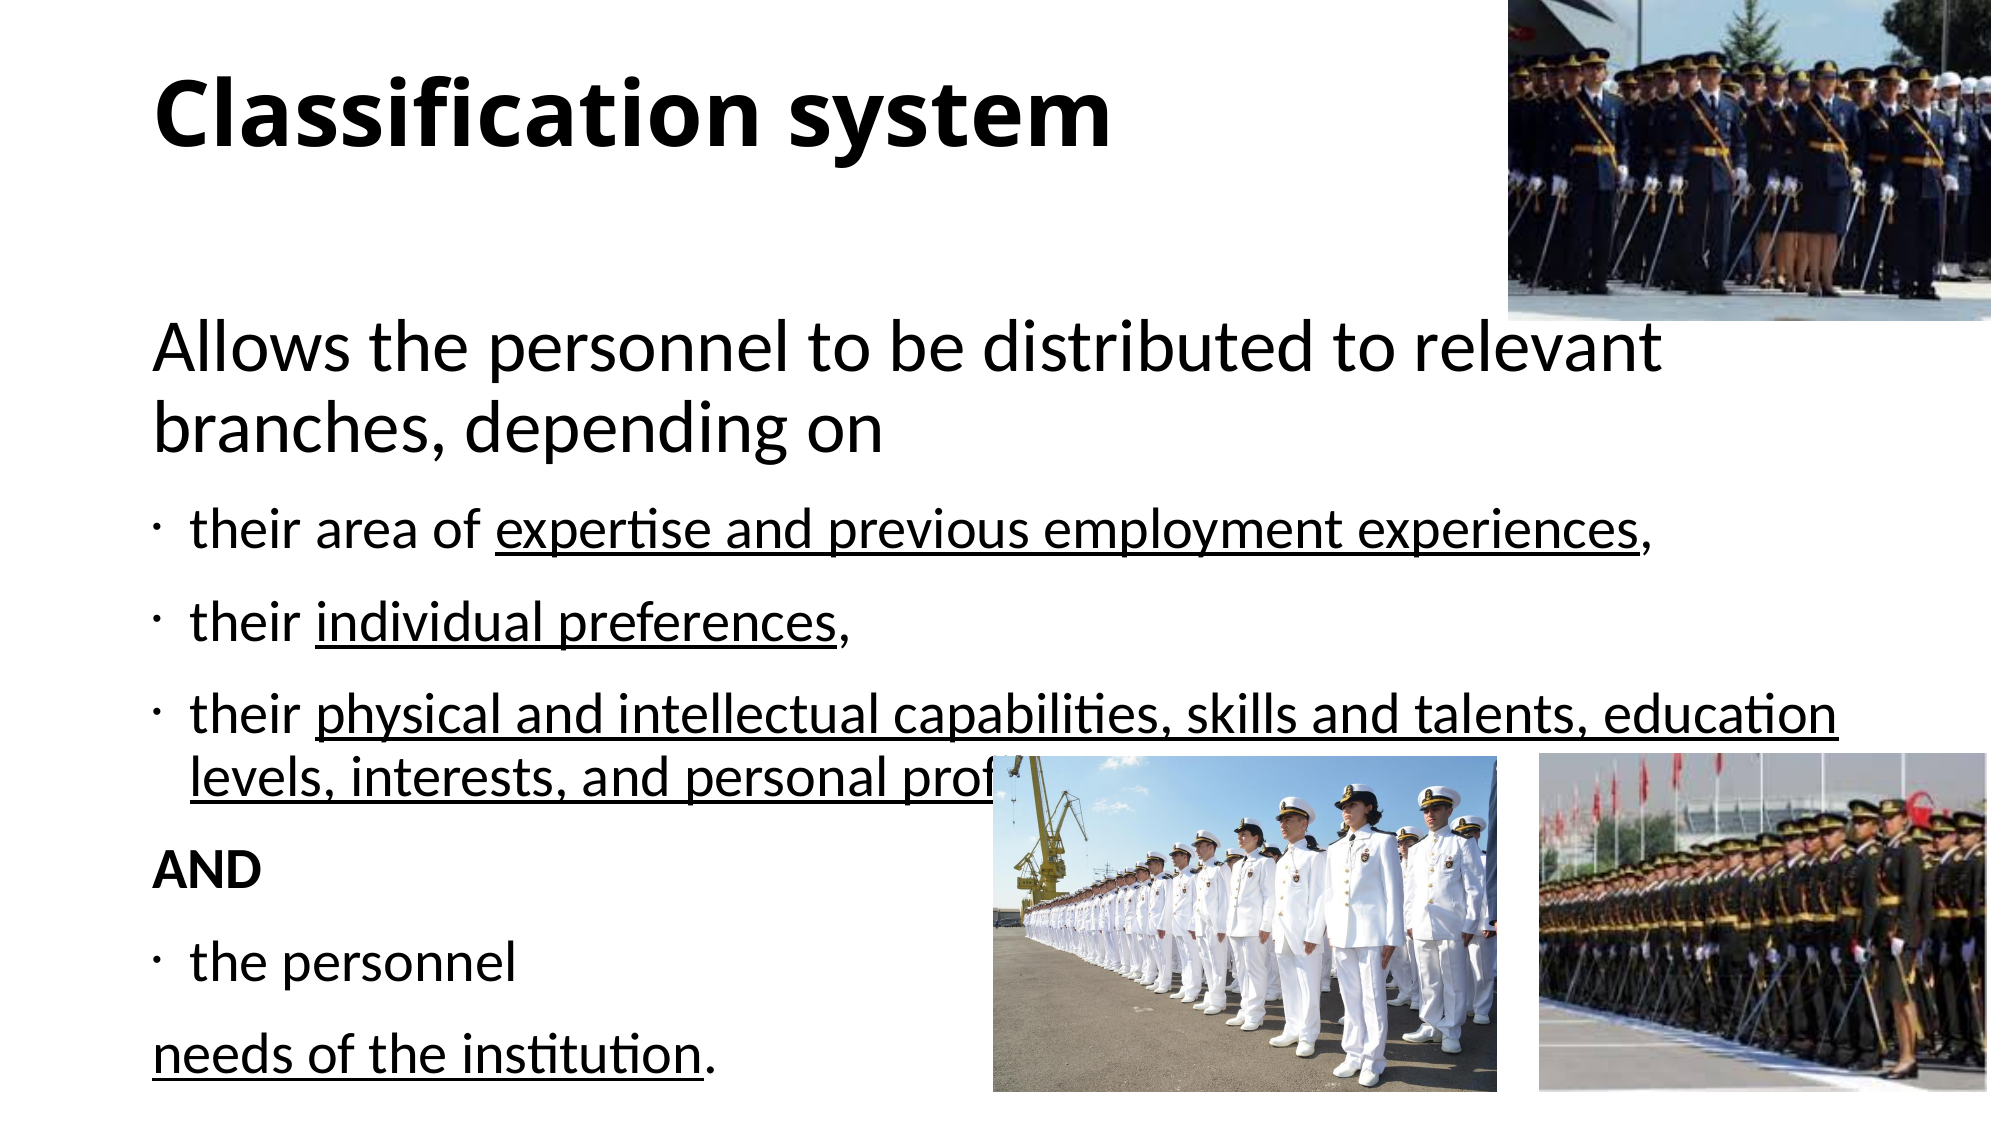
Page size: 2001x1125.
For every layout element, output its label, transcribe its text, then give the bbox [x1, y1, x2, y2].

picture [1539, 753, 1987, 1092]
picture [993, 756, 1497, 1092]
list Allows the personnel to be distributed to relevant branches, depending on their area of expertise and previous employment experiences, their individual preferences, their physical and intellectual capabilities, skills and talents, education levels, interests, and personal profiles, AND the personnel needs of the institution. [137, 299, 1863, 1014]
title Classification system [137, 59, 1508, 278]
picture [1508, 0, 1991, 321]
slide_number <number> [1412, 1042, 1863, 1103]
